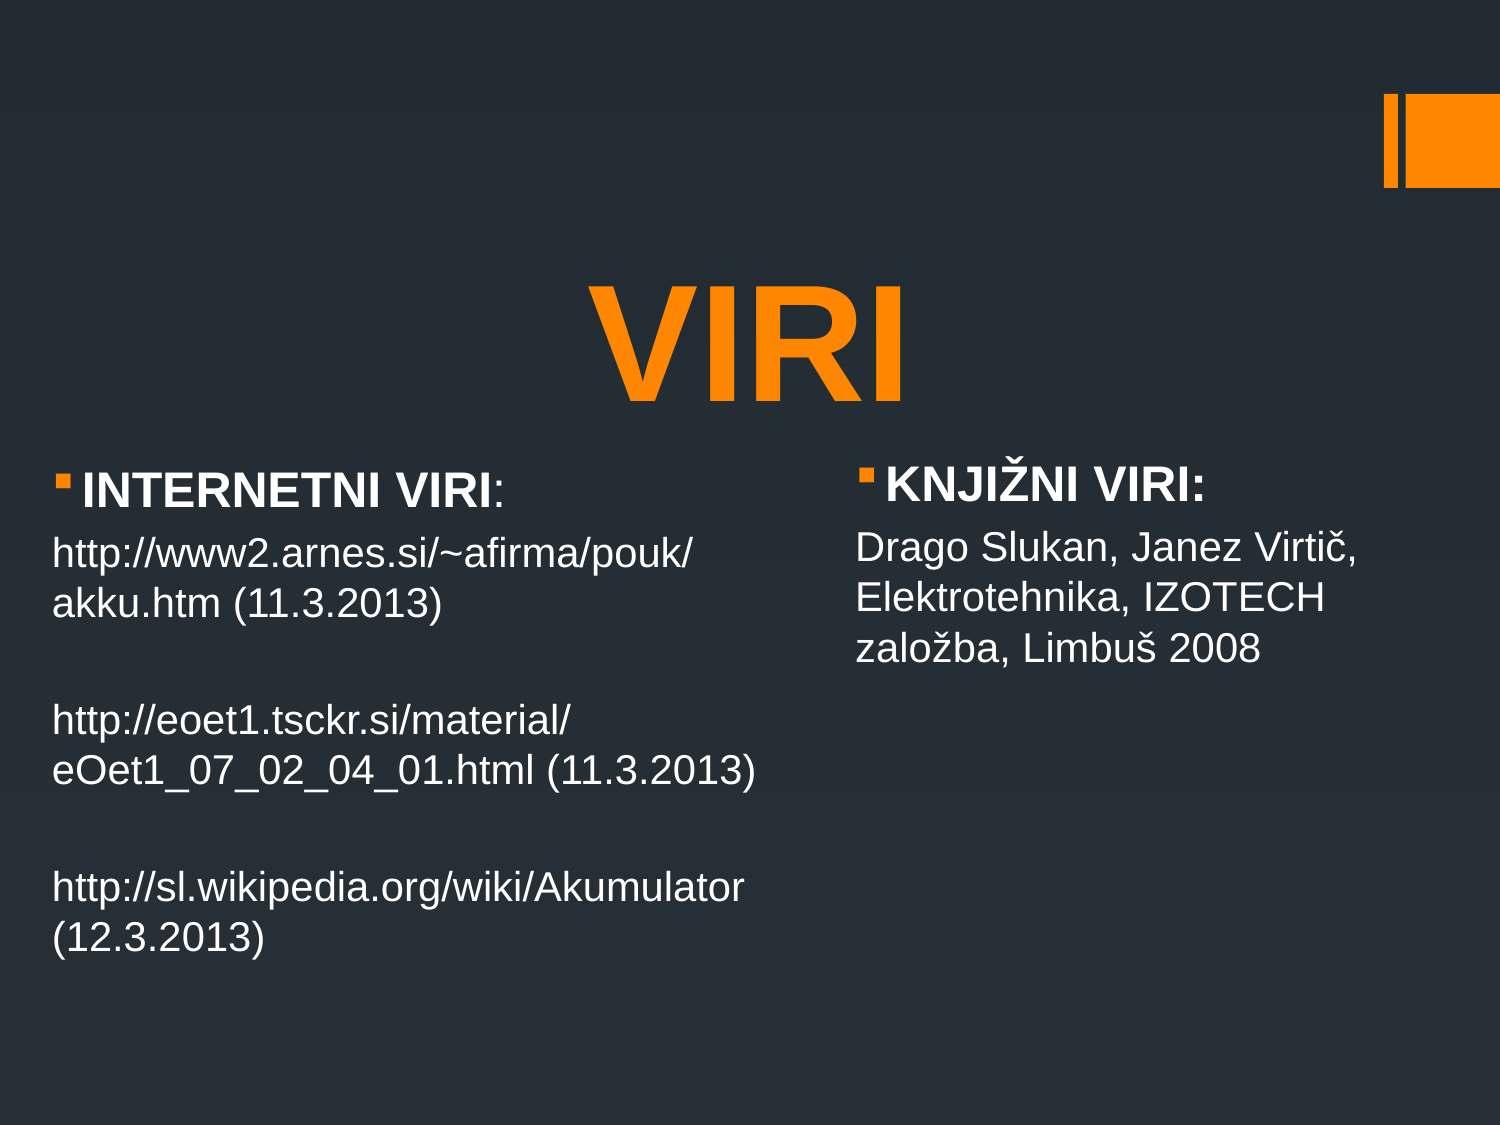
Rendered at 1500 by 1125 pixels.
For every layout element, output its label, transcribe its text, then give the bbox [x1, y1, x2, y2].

title VIRI [150, 253, 1350, 443]
list INTERNETNI VIRI: http://www2.arnes.si/~afirma/pouk/akku.htm (11.3.2013) http://eoet1.tsckr.si/material/eOet1_07_02_04_01.html (11.3.2013) http://sl.wikipedia.org/wiki/Akumulator (12.3.2013) [29, 450, 786, 1040]
list KNJIŽNI VIRI: Drago Slukan, Janez Virtič, Elektrotehnika, IZOTECH založba, Limbuš 2008 [832, 444, 1418, 1035]
